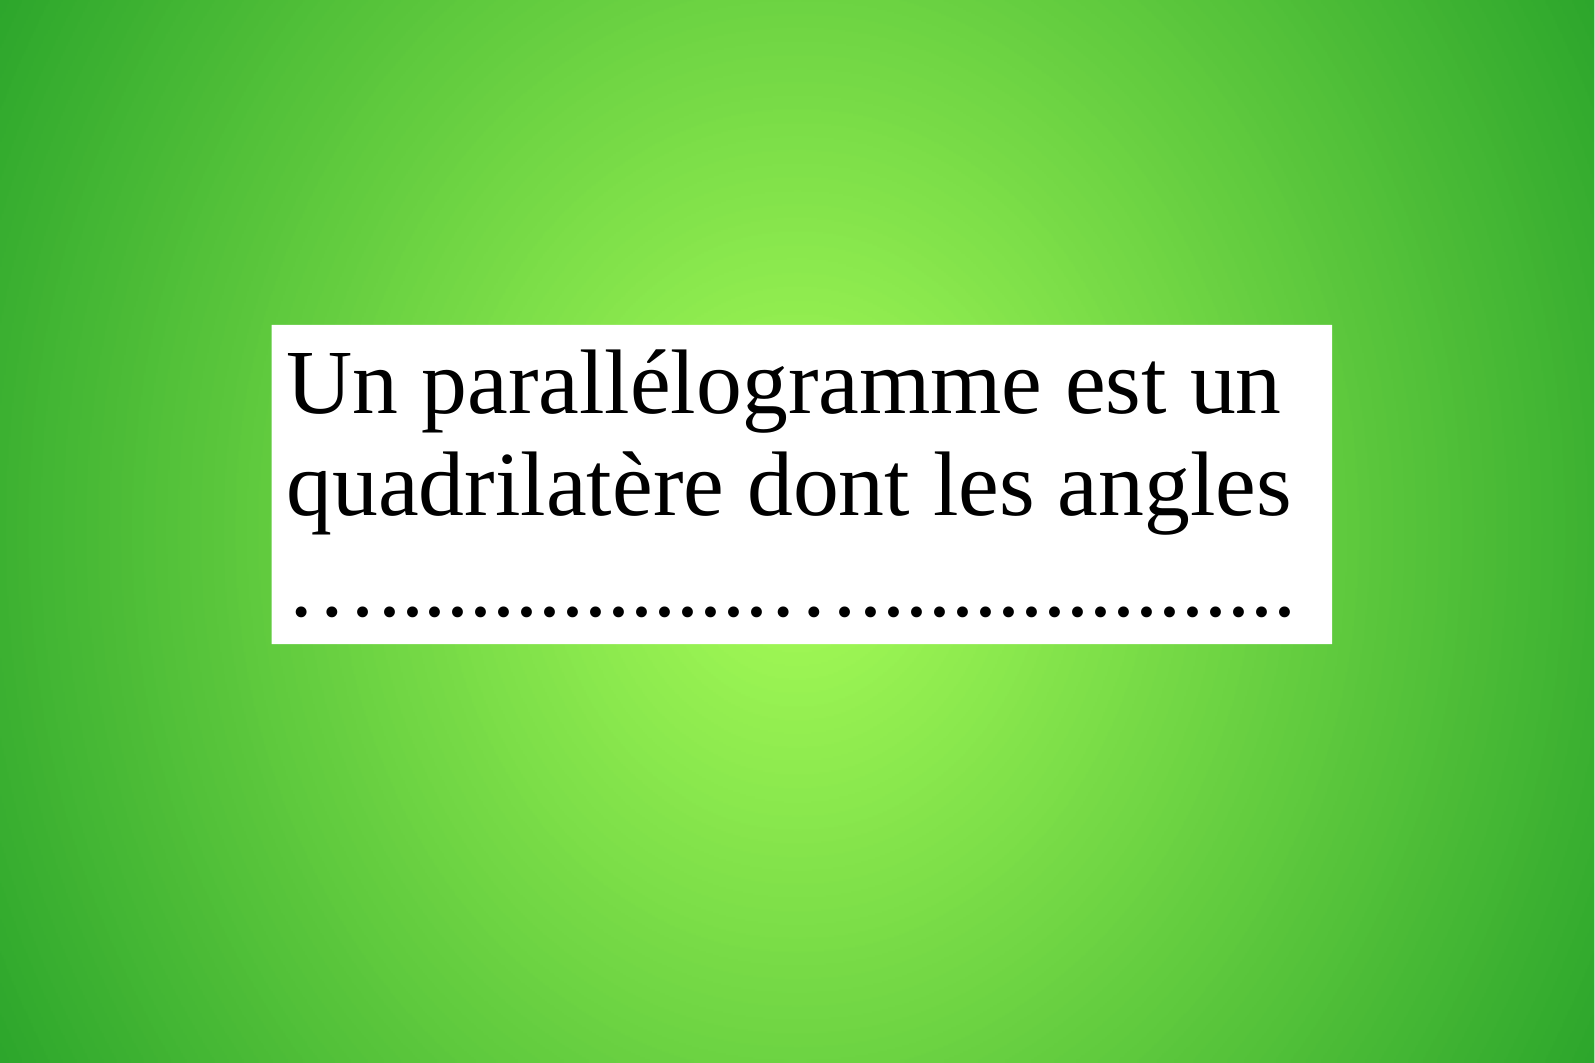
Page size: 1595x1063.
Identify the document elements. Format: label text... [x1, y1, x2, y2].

text_box Un parallélogramme est un quadrilatère dont les angles ….................…................... [271, 324, 1333, 645]
picture [0, 0, 1595, 1063]
